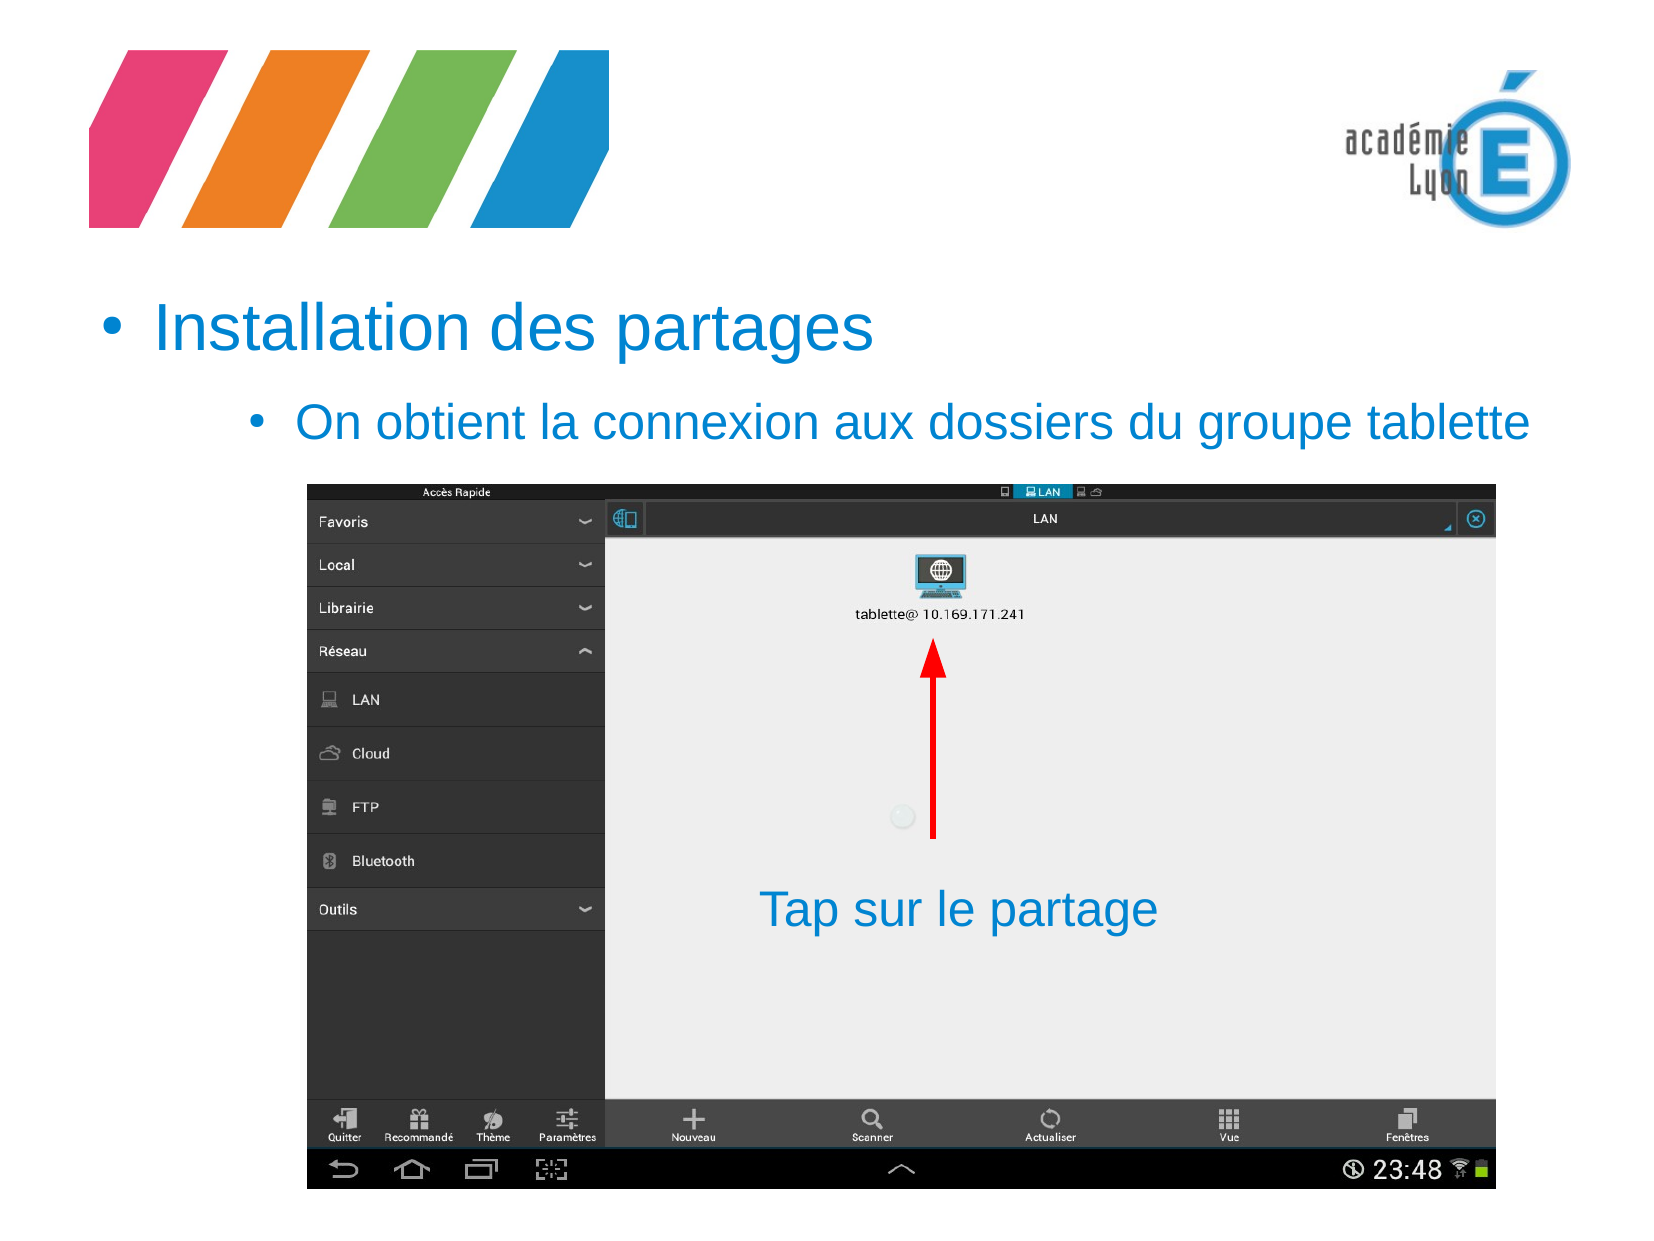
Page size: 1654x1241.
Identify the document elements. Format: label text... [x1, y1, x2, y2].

picture [89, 50, 609, 228]
picture [1338, 70, 1571, 233]
list Installation des partages On obtient la connexion aux dossiers du groupe tablette [82, 290, 1571, 1010]
picture [307, 484, 1496, 1189]
picture [1045, 489, 1060, 496]
text_box Tap sur le partage [744, 874, 1335, 945]
